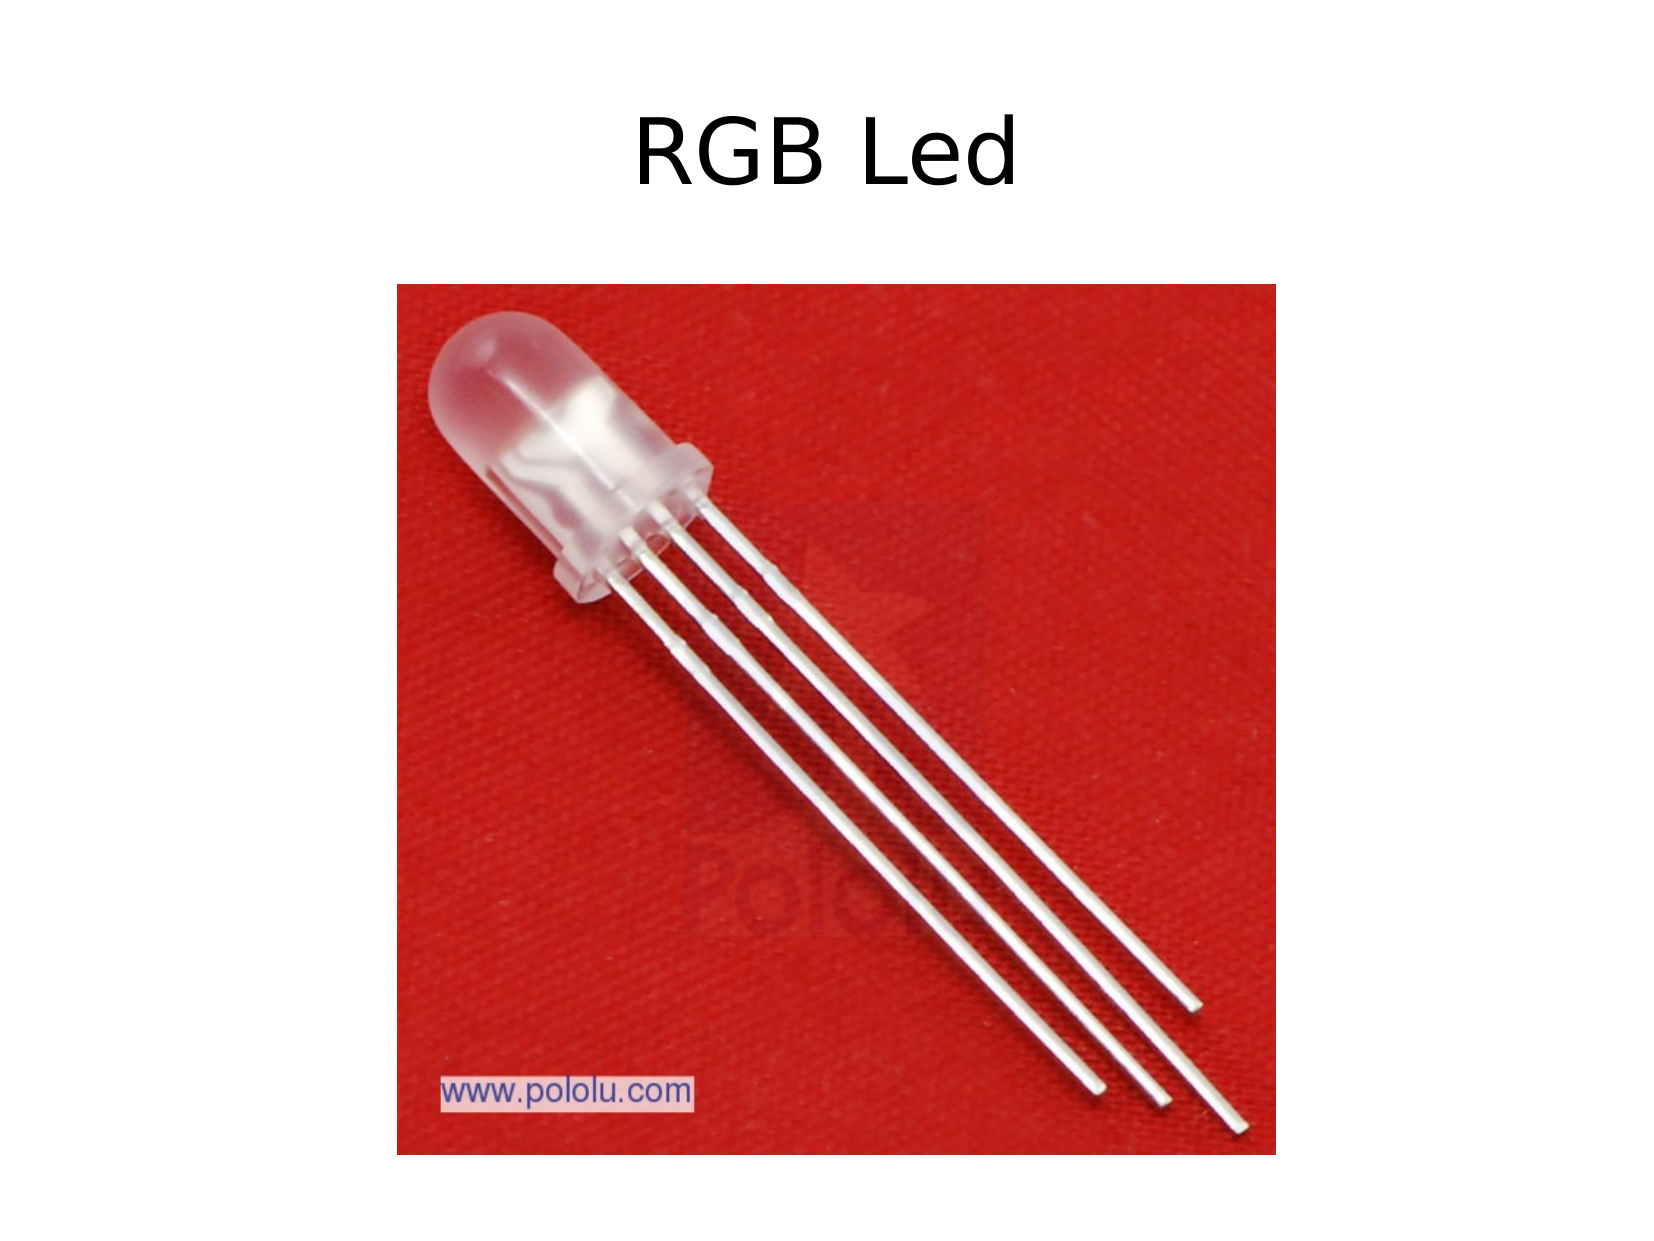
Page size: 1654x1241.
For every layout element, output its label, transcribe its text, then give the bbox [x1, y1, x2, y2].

picture [397, 284, 1276, 1156]
title RGB Led [82, 49, 1571, 257]
